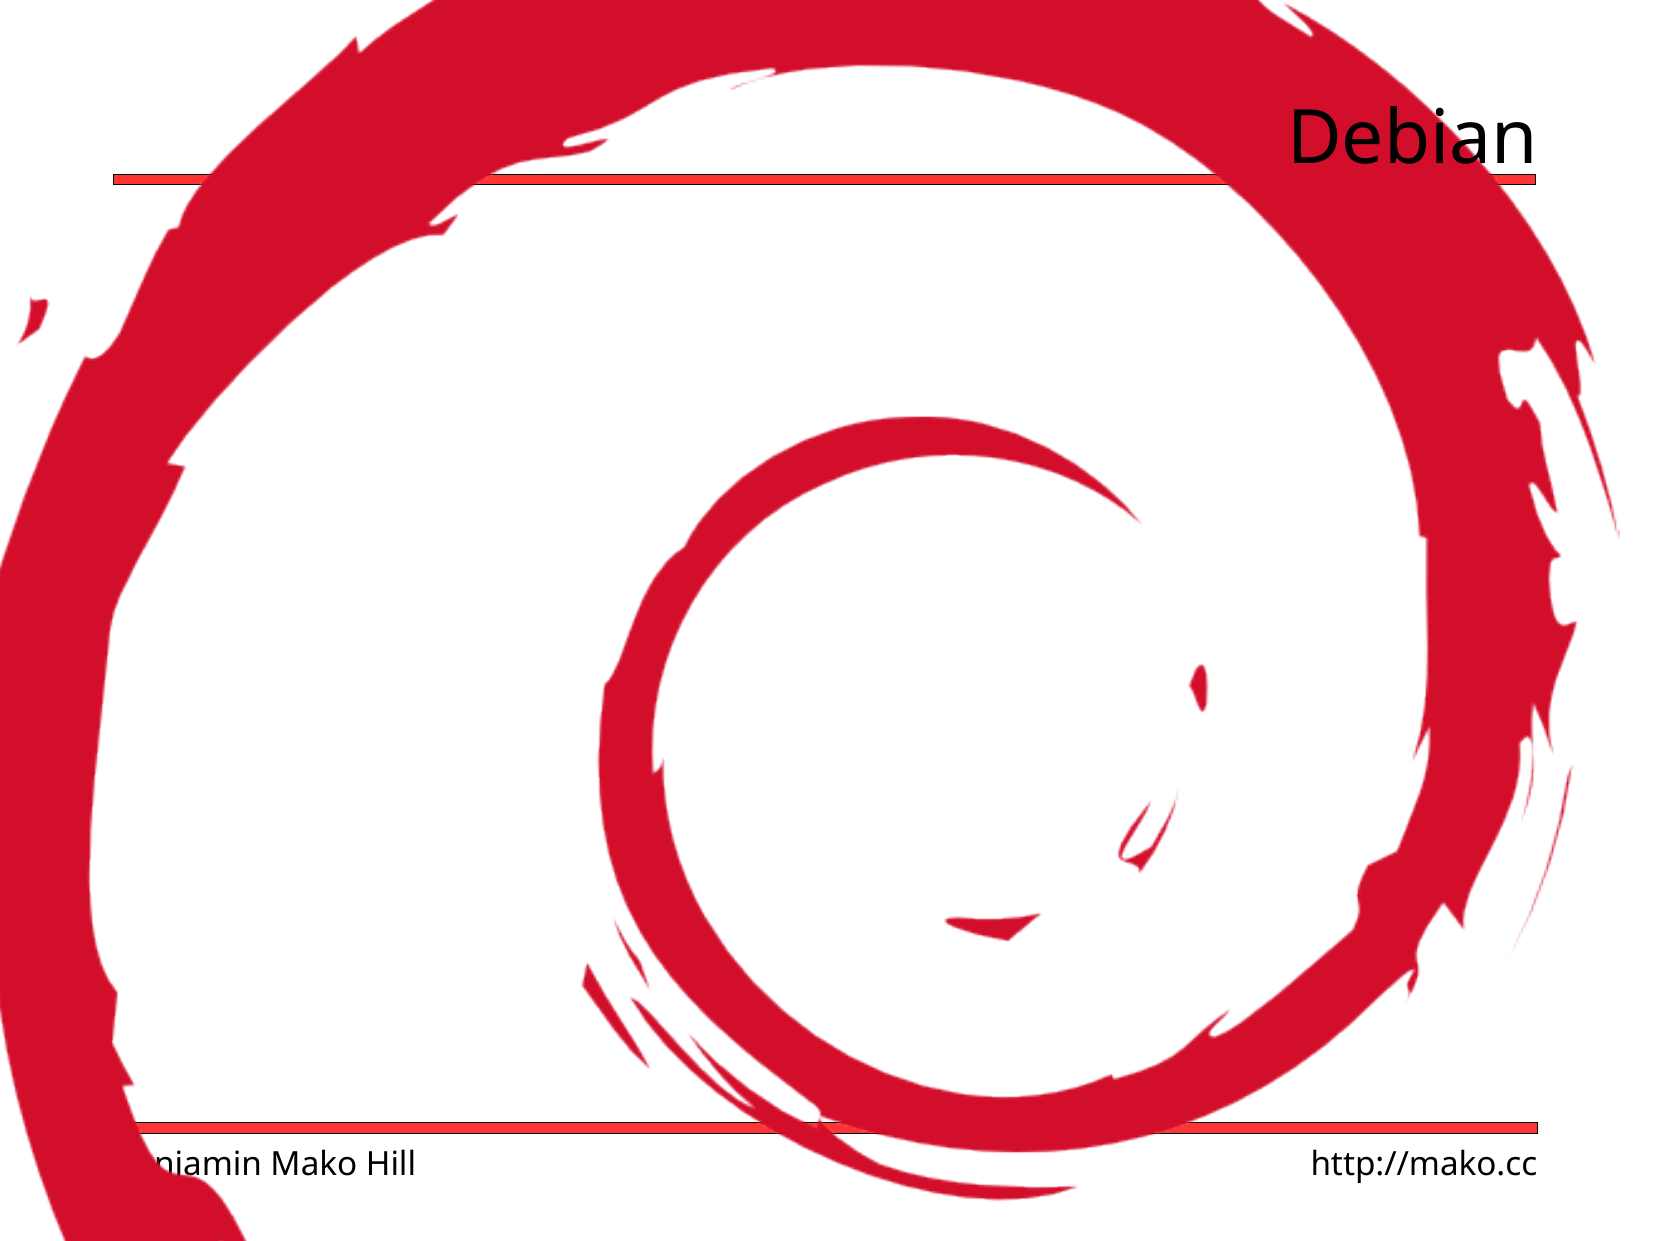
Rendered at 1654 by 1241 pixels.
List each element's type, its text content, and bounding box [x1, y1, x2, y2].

title Debian [125, 70, 1538, 198]
picture [0, 0, 1620, 1241]
